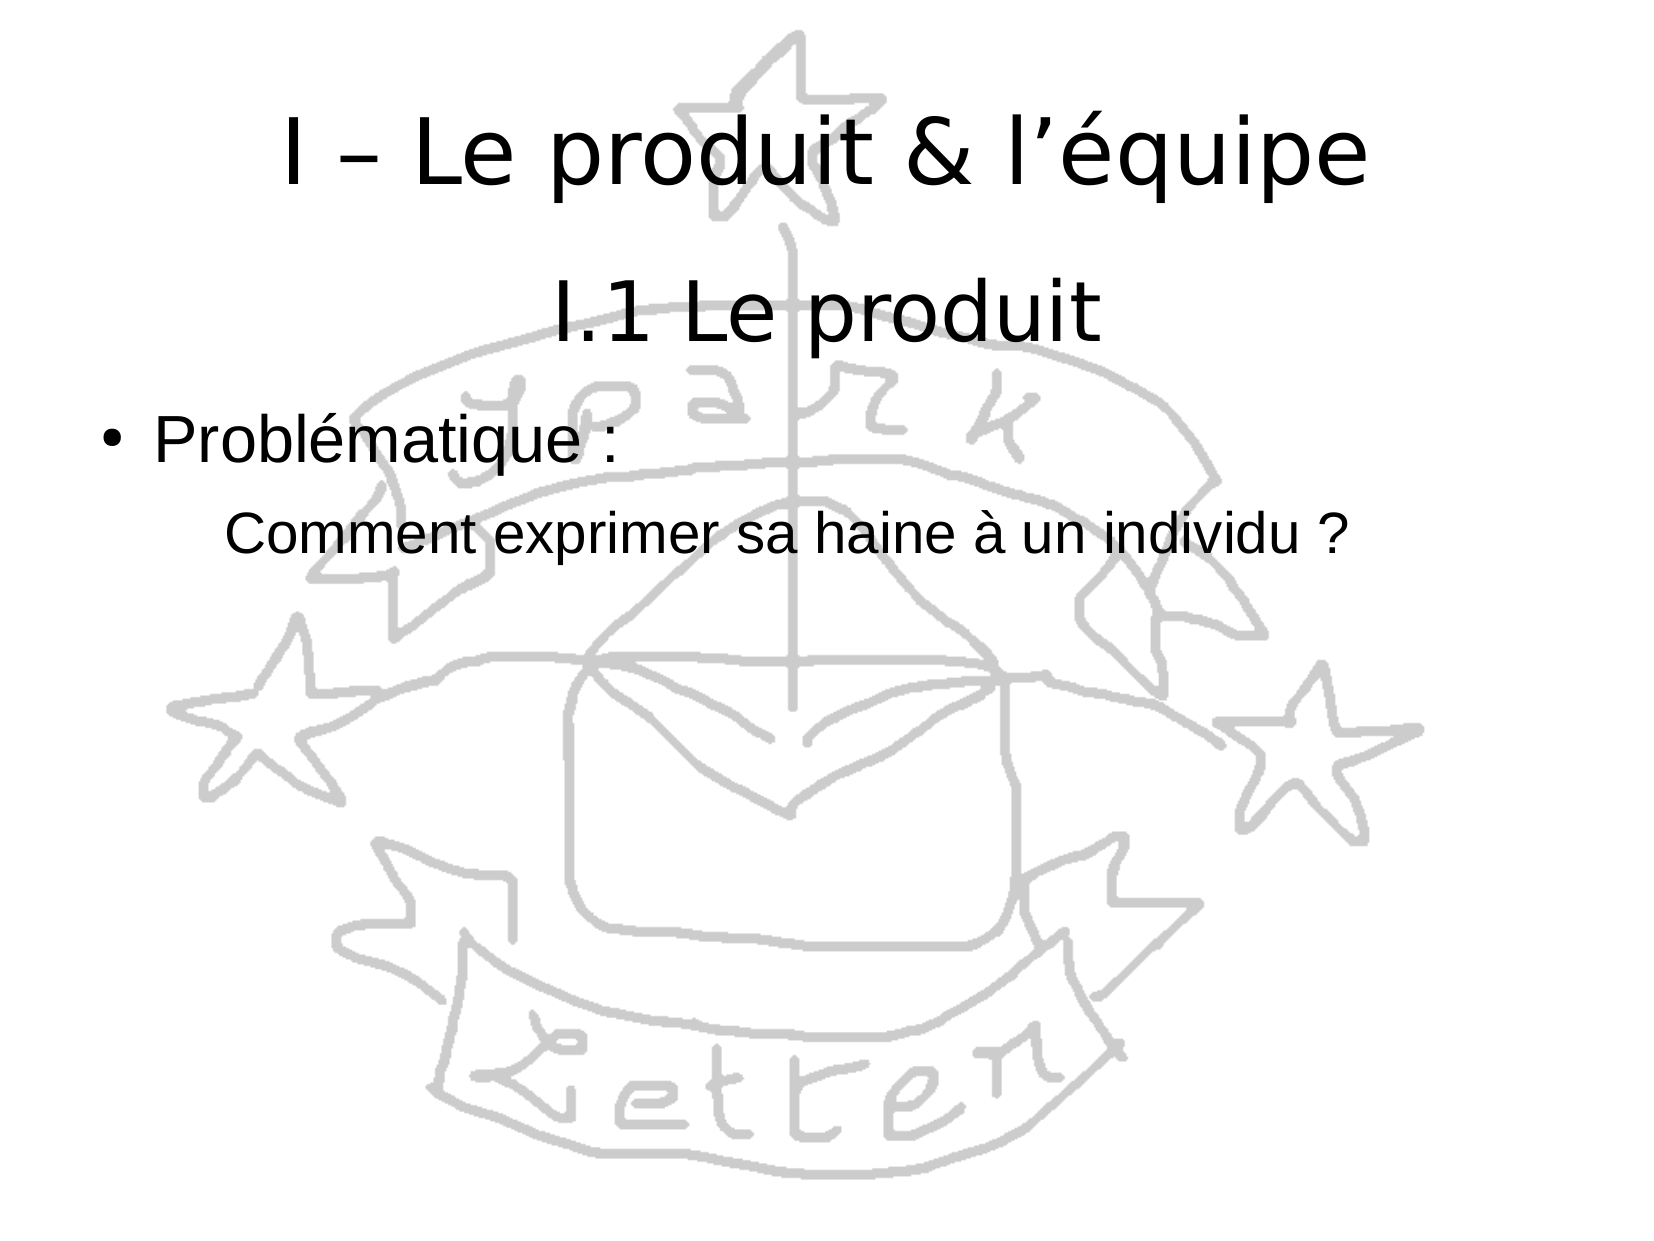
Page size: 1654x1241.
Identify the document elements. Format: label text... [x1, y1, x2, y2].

text_box I.1 Le produit [0, 256, 1654, 369]
list Problématique : Comment exprimer sa haine à un individu ? [82, 402, 1571, 1122]
title I – Le produit & l’équipe [82, 49, 1571, 256]
picture [29, 11, 1648, 256]
picture [29, 369, 1648, 1241]
